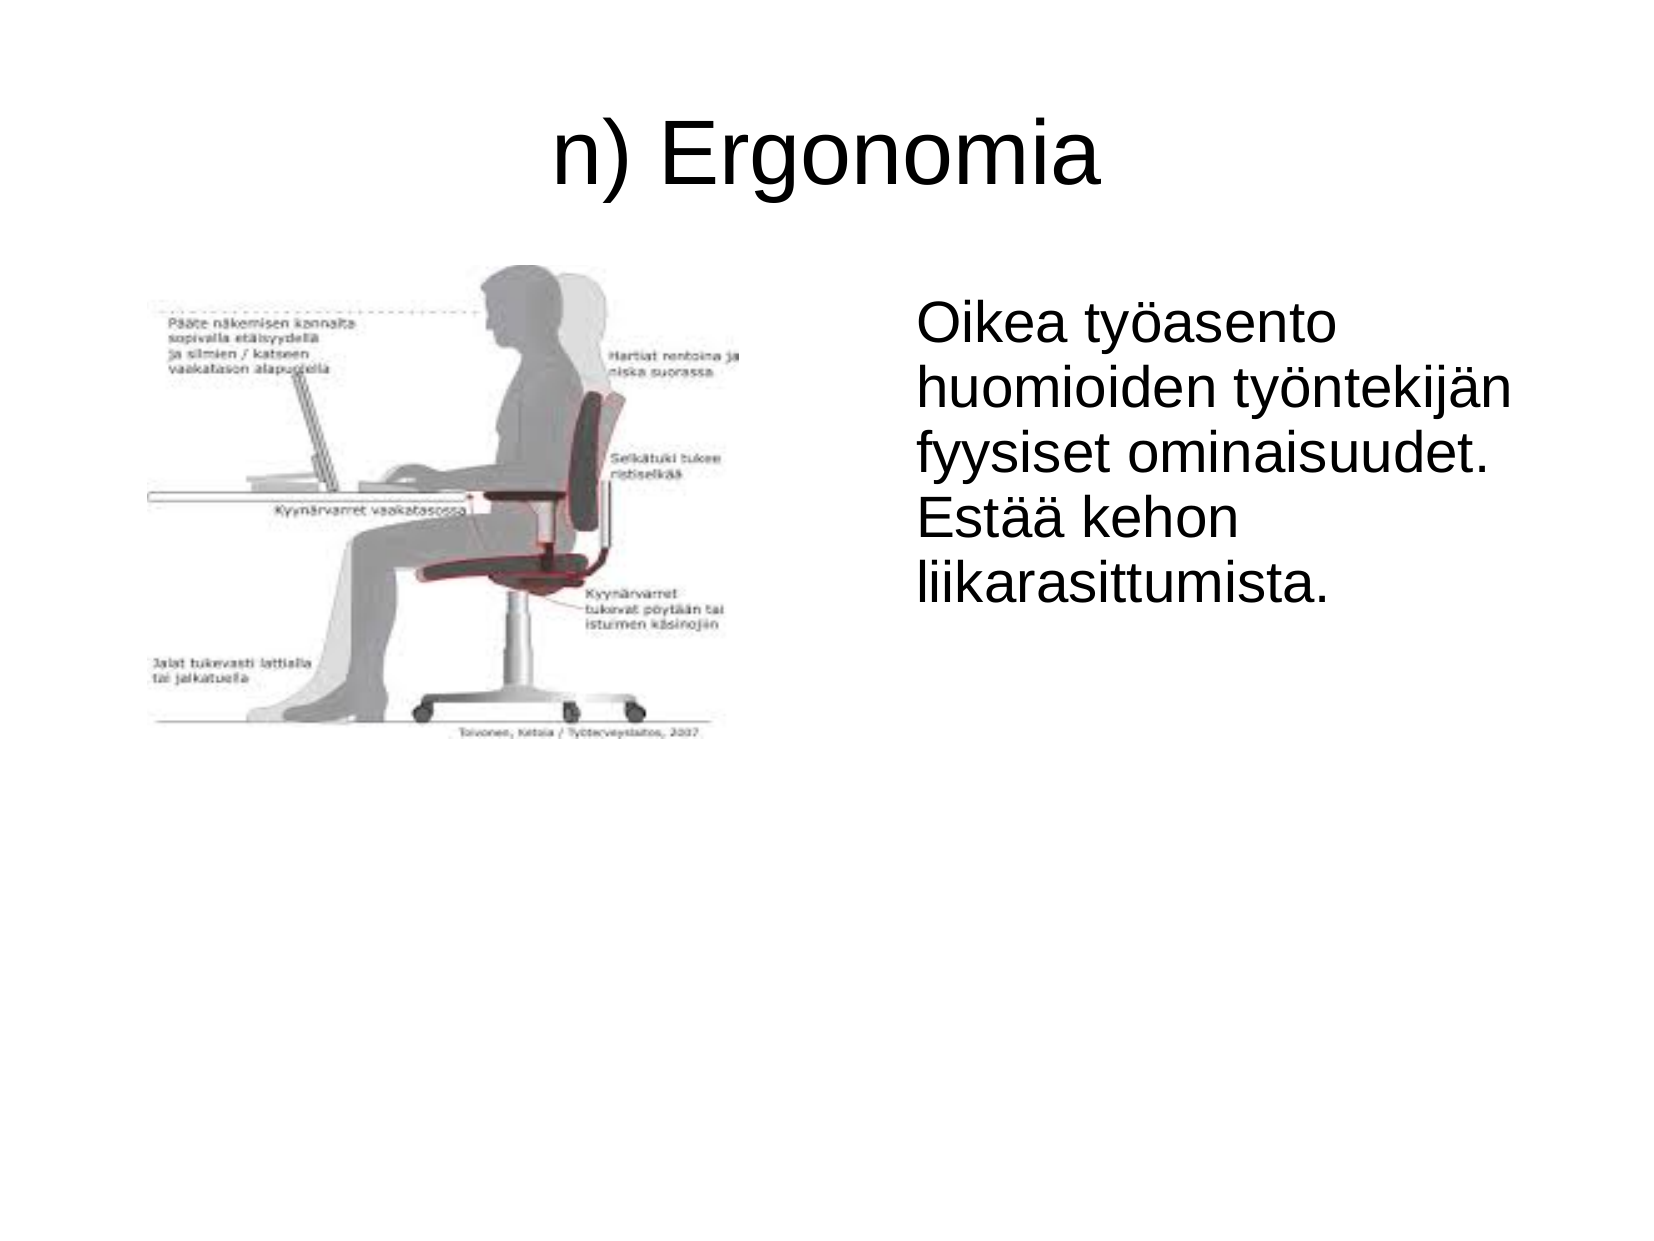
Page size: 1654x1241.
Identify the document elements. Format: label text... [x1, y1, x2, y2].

list Oikea työasento huomioiden työntekijän fyysiset ominaisuudet. Estää kehon liikarasittumista. [845, 290, 1572, 1094]
picture [59, 265, 816, 1108]
title n) Ergonomia [82, 49, 1571, 257]
